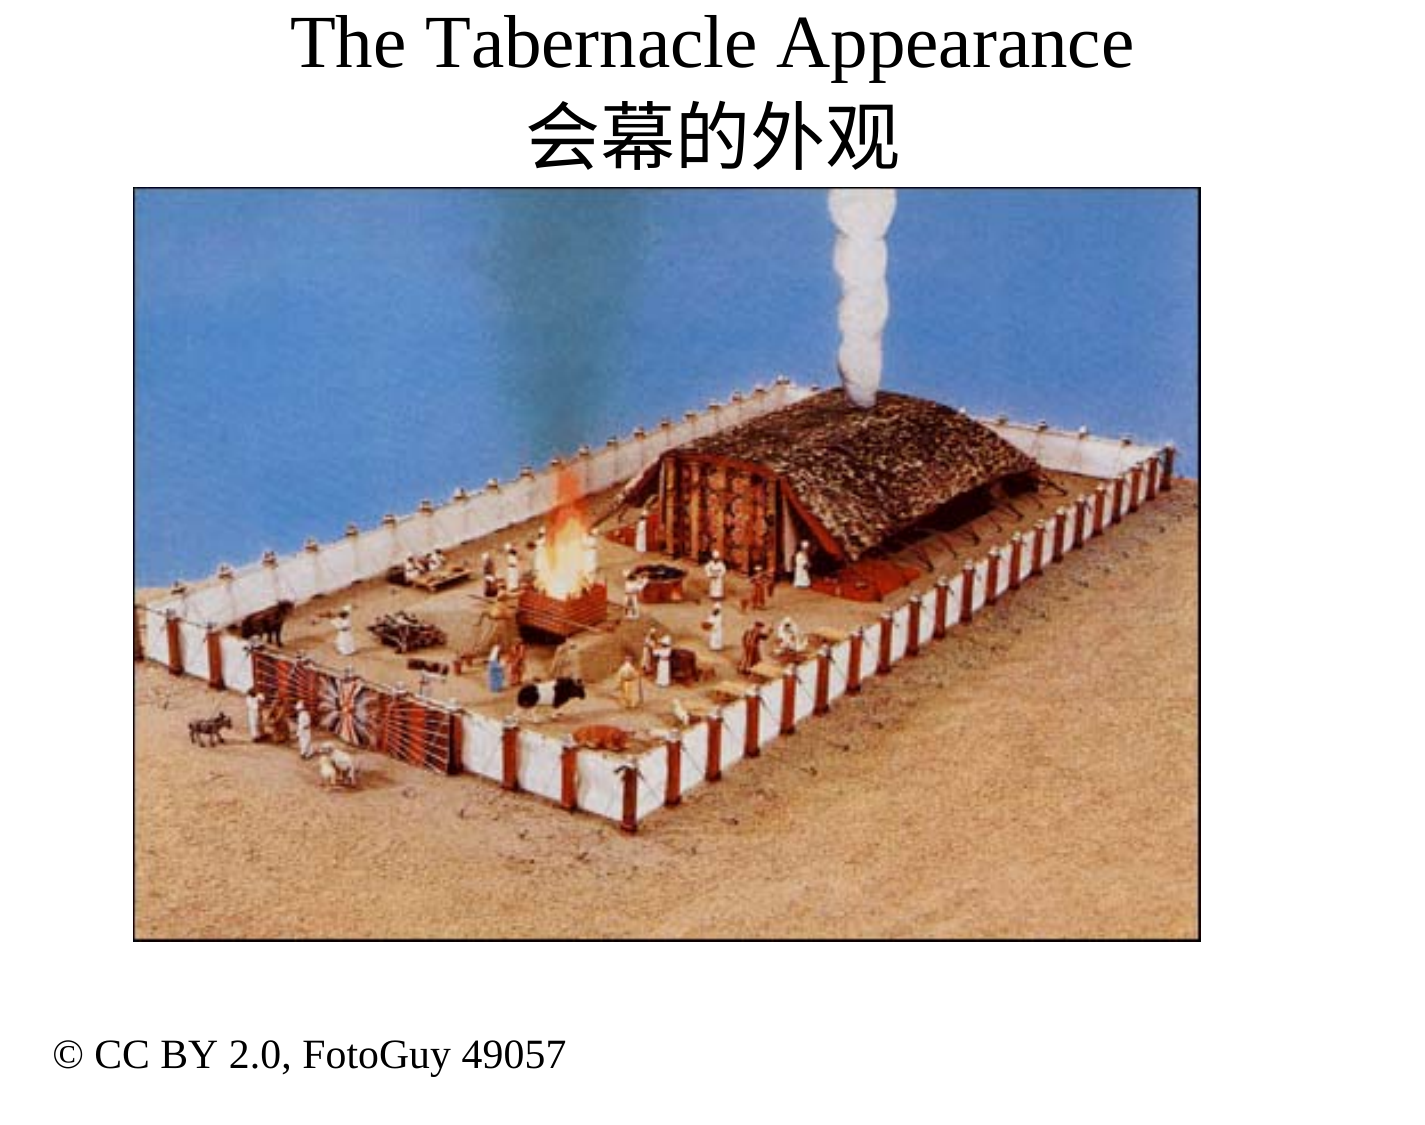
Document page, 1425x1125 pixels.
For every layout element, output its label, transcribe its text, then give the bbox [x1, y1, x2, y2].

picture [133, 187, 1201, 942]
text_box © CC BY 2.0, FotoGuy 49057 [37, 1024, 826, 1100]
title The Tabernacle Appearance 会幕的外观 [75, 0, 1351, 188]
